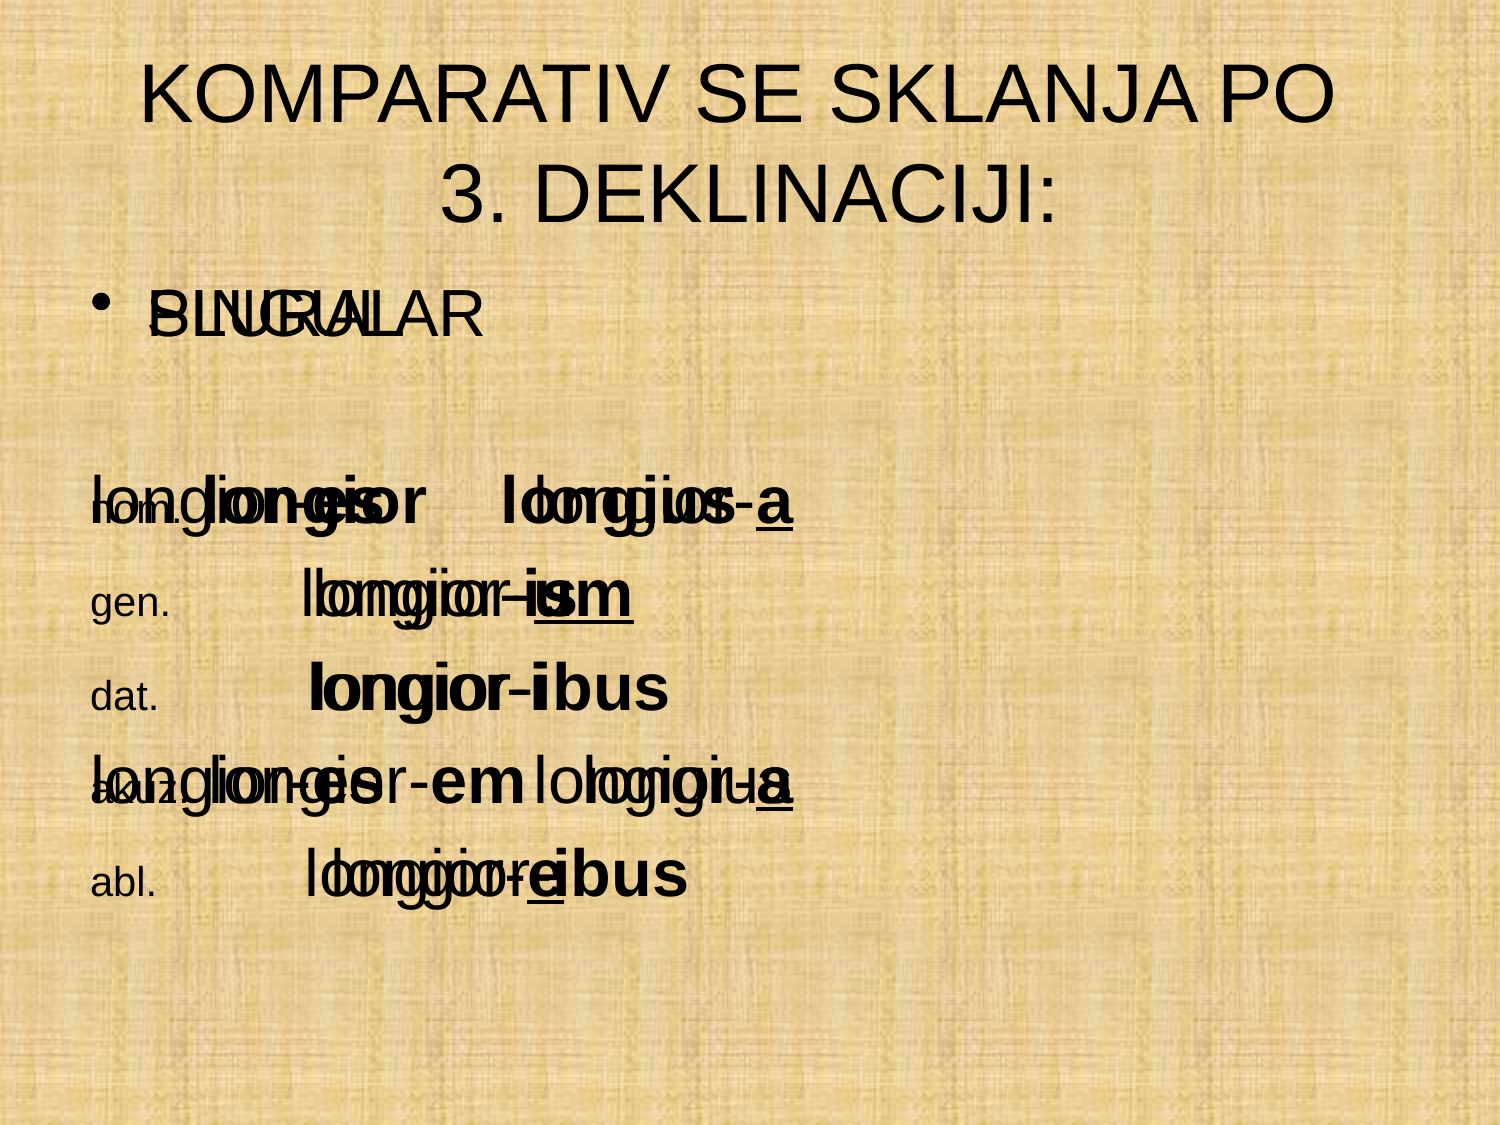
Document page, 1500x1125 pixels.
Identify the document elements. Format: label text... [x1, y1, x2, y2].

title KOMPARATIV SE SKLANJA PO 3. DEKLINACIJI: [75, 45, 1425, 233]
picture [0, 0, 1500, 1125]
list PLURAL longior-es longior-a longior-um longior-ibus longior-es longior-a longior-ibus [75, 262, 1425, 1005]
